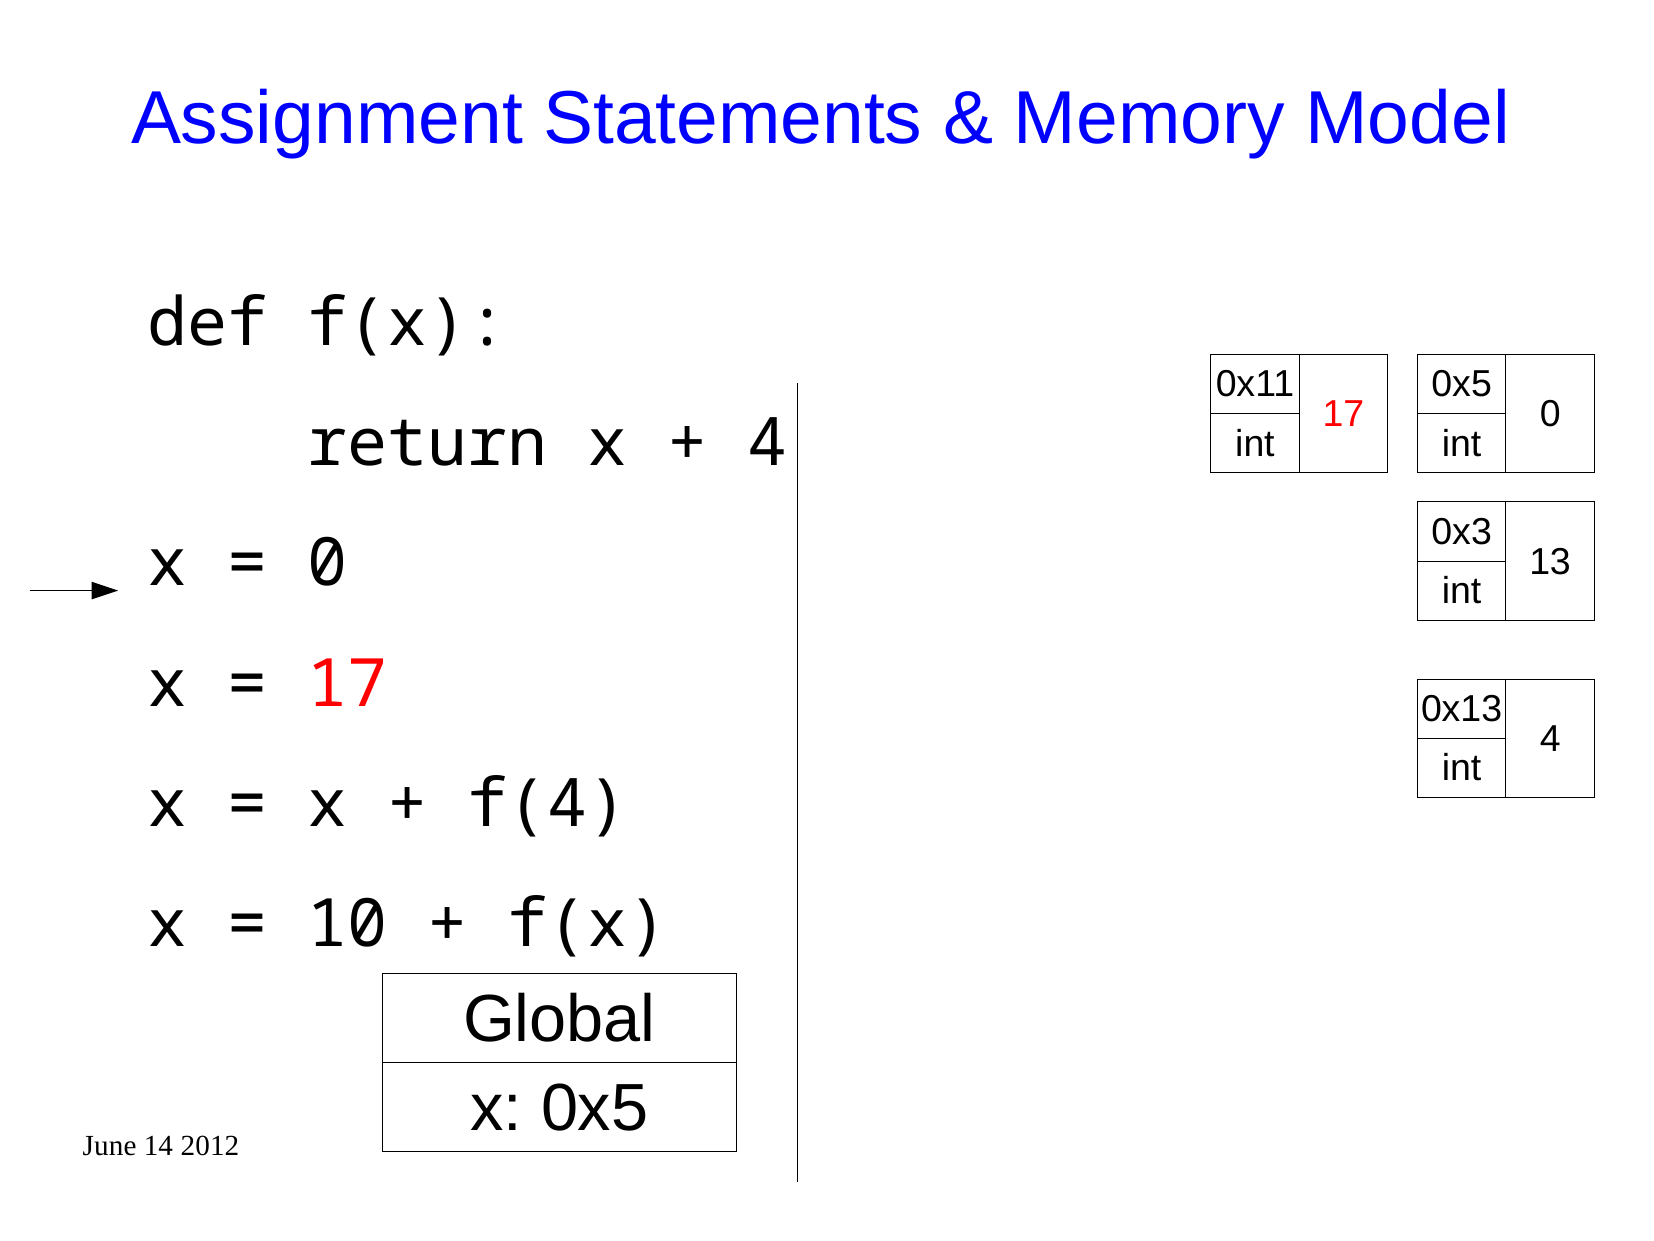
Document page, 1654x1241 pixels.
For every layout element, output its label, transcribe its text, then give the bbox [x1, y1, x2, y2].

text_box int [1210, 414, 1299, 473]
text_box 0x5 [1417, 354, 1505, 414]
text_box 0 [1505, 354, 1595, 473]
text_box 4 [1505, 679, 1595, 798]
text_box int [1417, 562, 1505, 621]
text_box 0x3 [1417, 501, 1505, 562]
text_box 17 [1299, 354, 1388, 473]
text_box Global [382, 973, 737, 1062]
text_box x: 0x5 [382, 1062, 737, 1152]
text_box int [1417, 414, 1505, 473]
text_box 0x11 [1210, 354, 1299, 414]
title Assignment Statements & Memory Model [76, 58, 1565, 178]
list def f(x): return x + 4 x = 0 x = 17 x = x + f(4) x = 10 + f(x) [76, 274, 1506, 822]
text_box 13 [1505, 501, 1595, 621]
text_box int [1417, 739, 1505, 798]
text_box 0x13 [1417, 679, 1505, 739]
